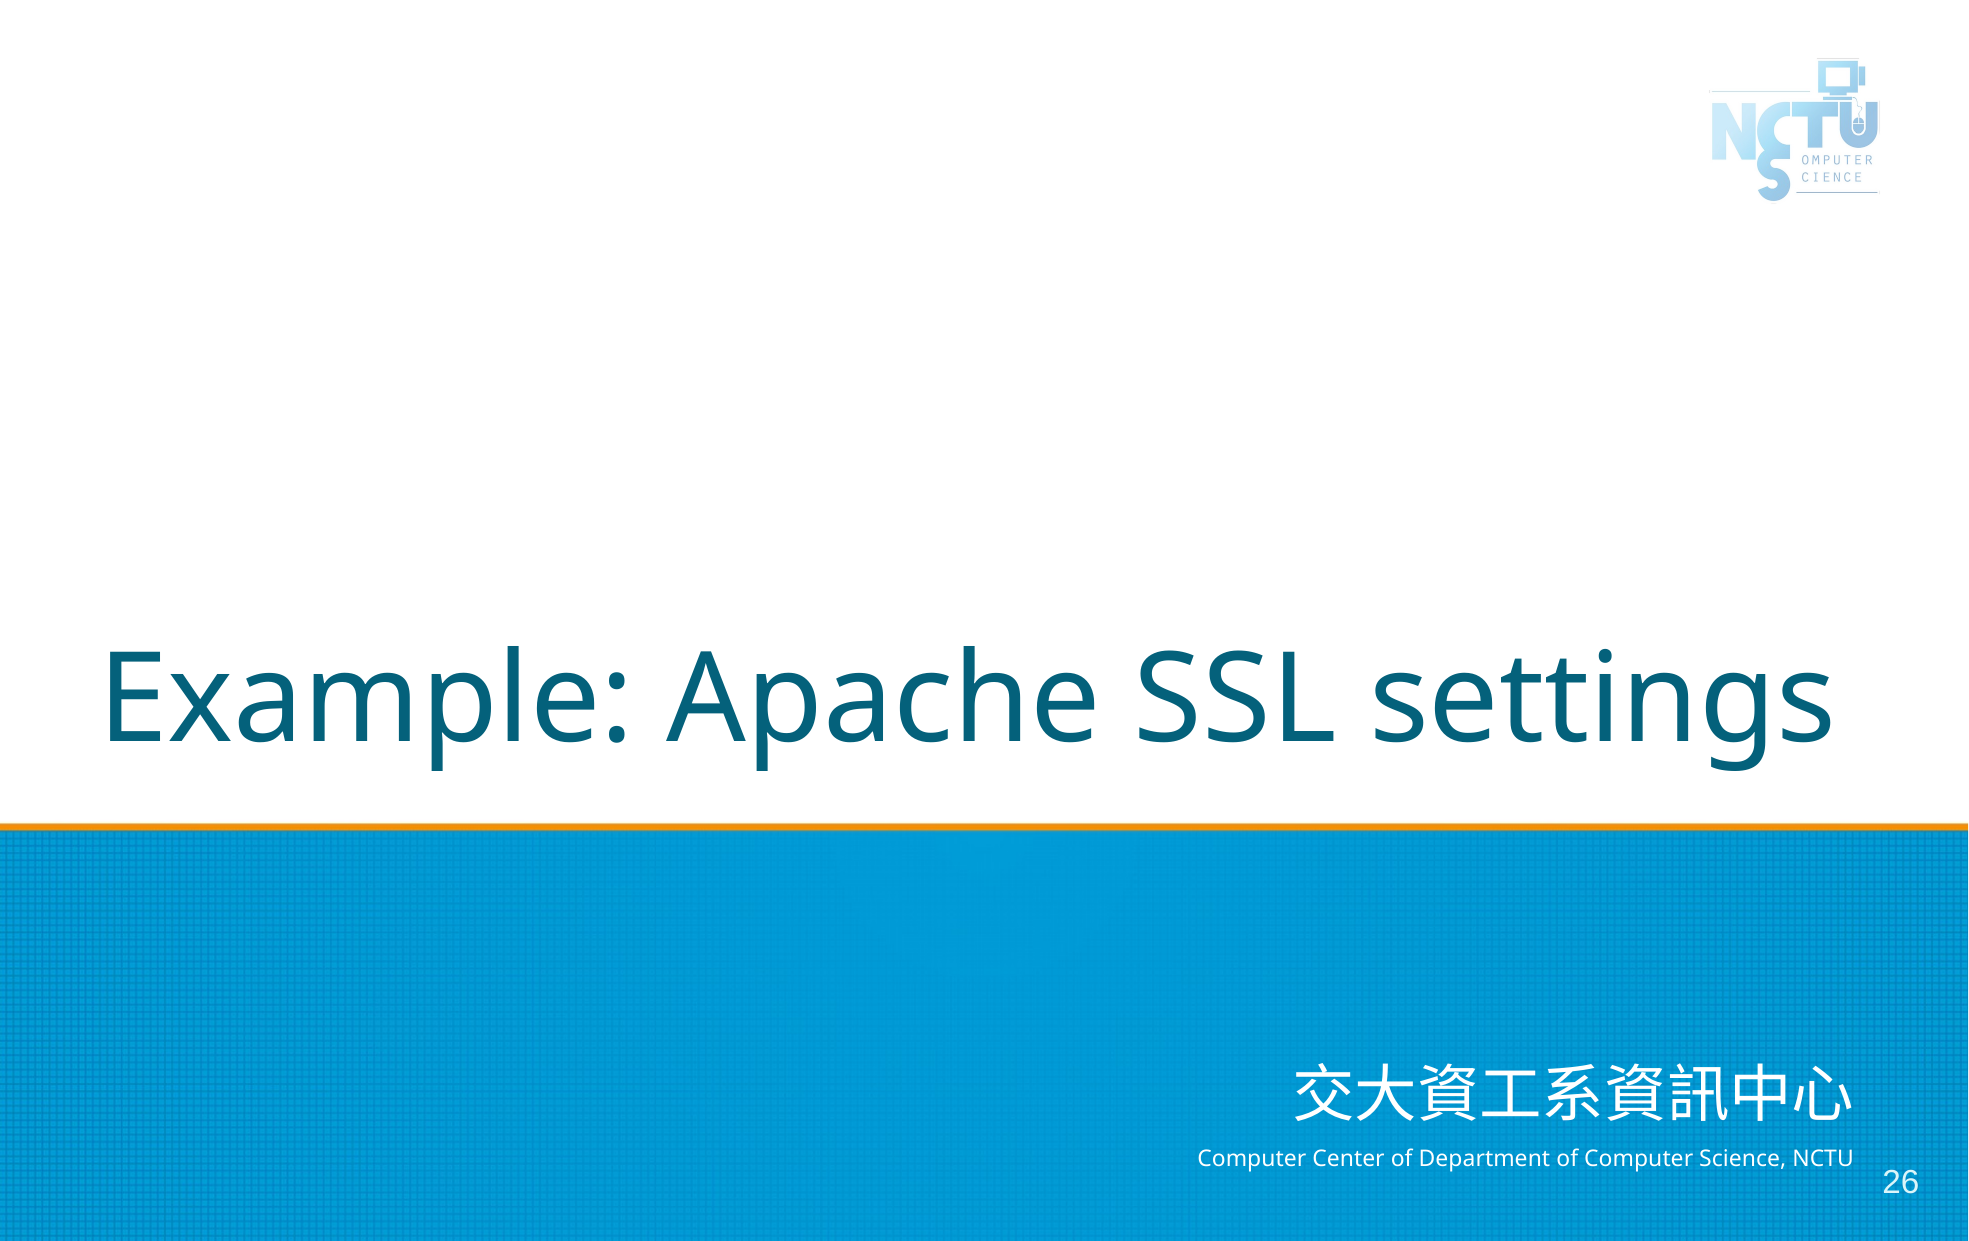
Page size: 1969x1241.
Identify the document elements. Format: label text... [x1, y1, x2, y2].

slide_number <number> [1841, 1145, 1960, 1241]
title Example: Apache SSL settings [98, 559, 1870, 767]
picture [0, 0, 1969, 832]
